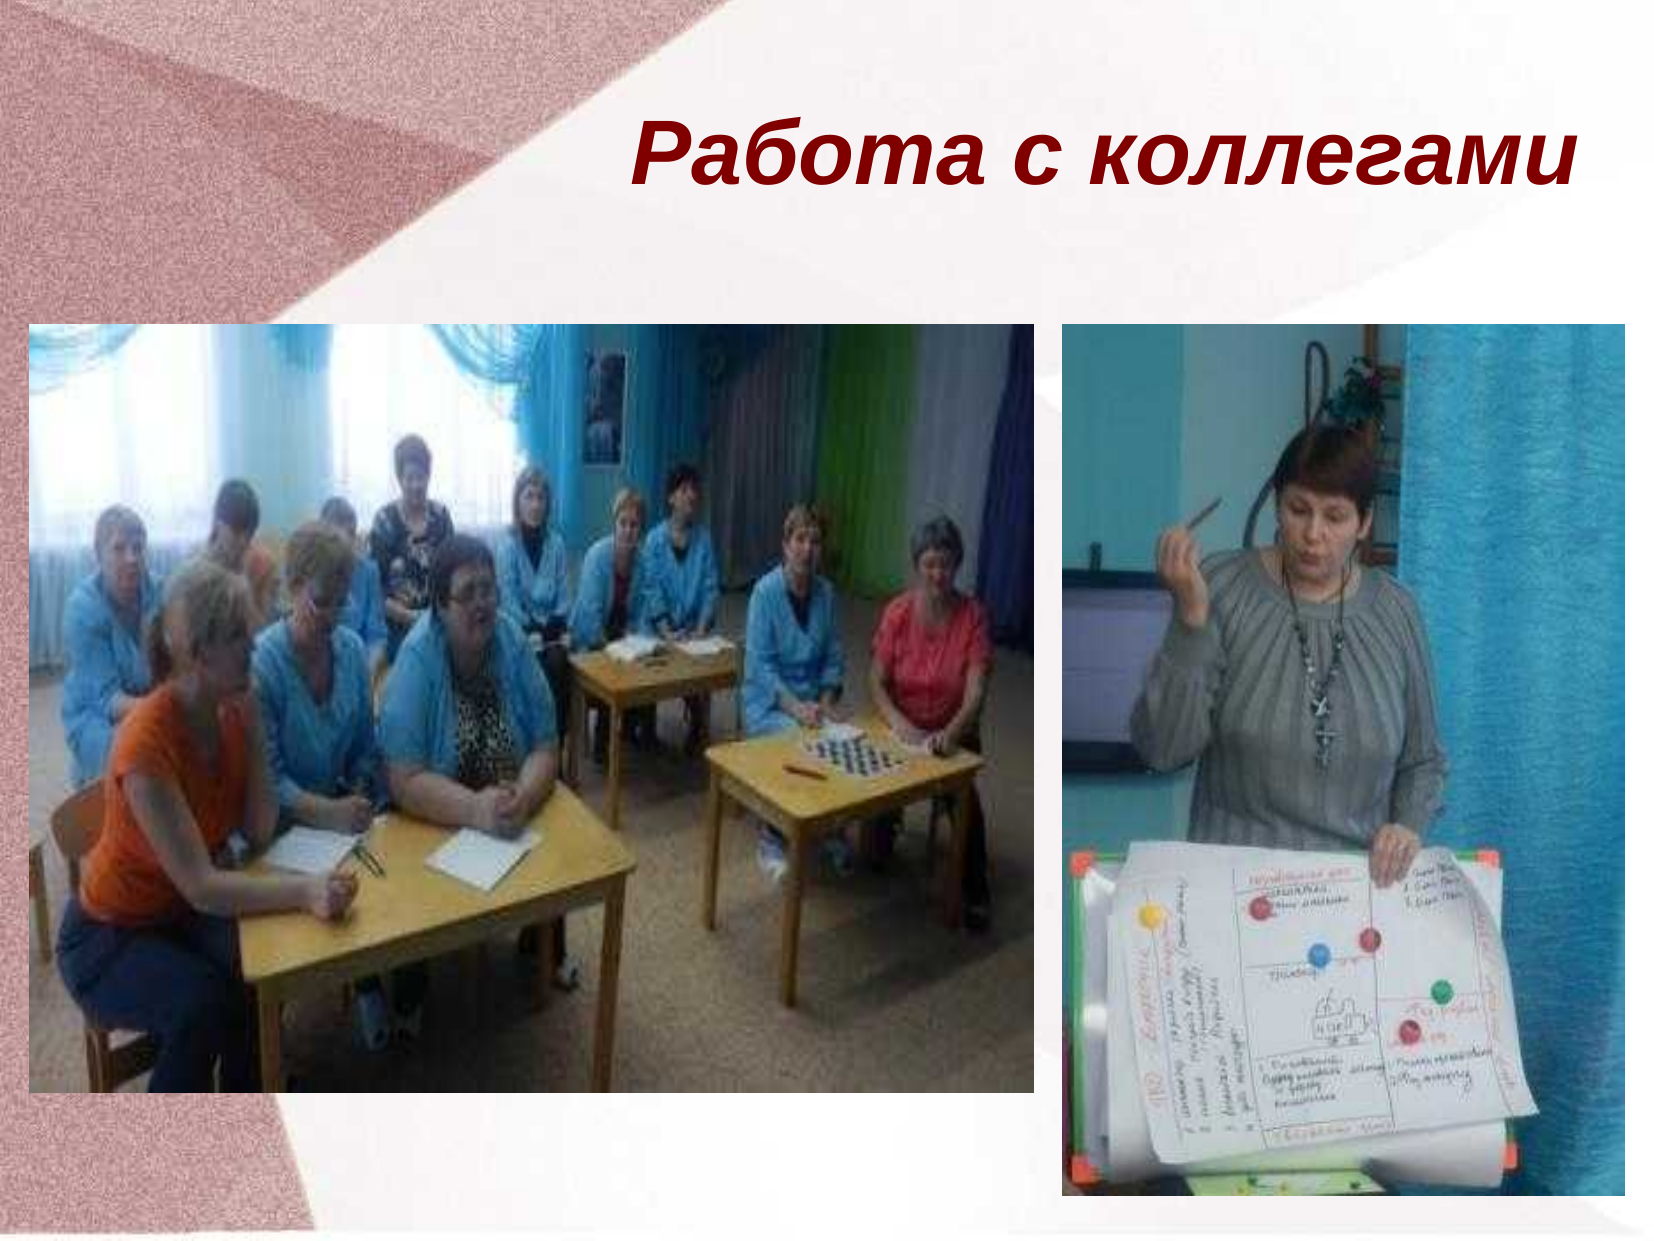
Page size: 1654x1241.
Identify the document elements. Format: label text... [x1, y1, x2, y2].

title Работа с коллегами [596, 49, 1607, 257]
picture [0, 0, 1654, 1241]
